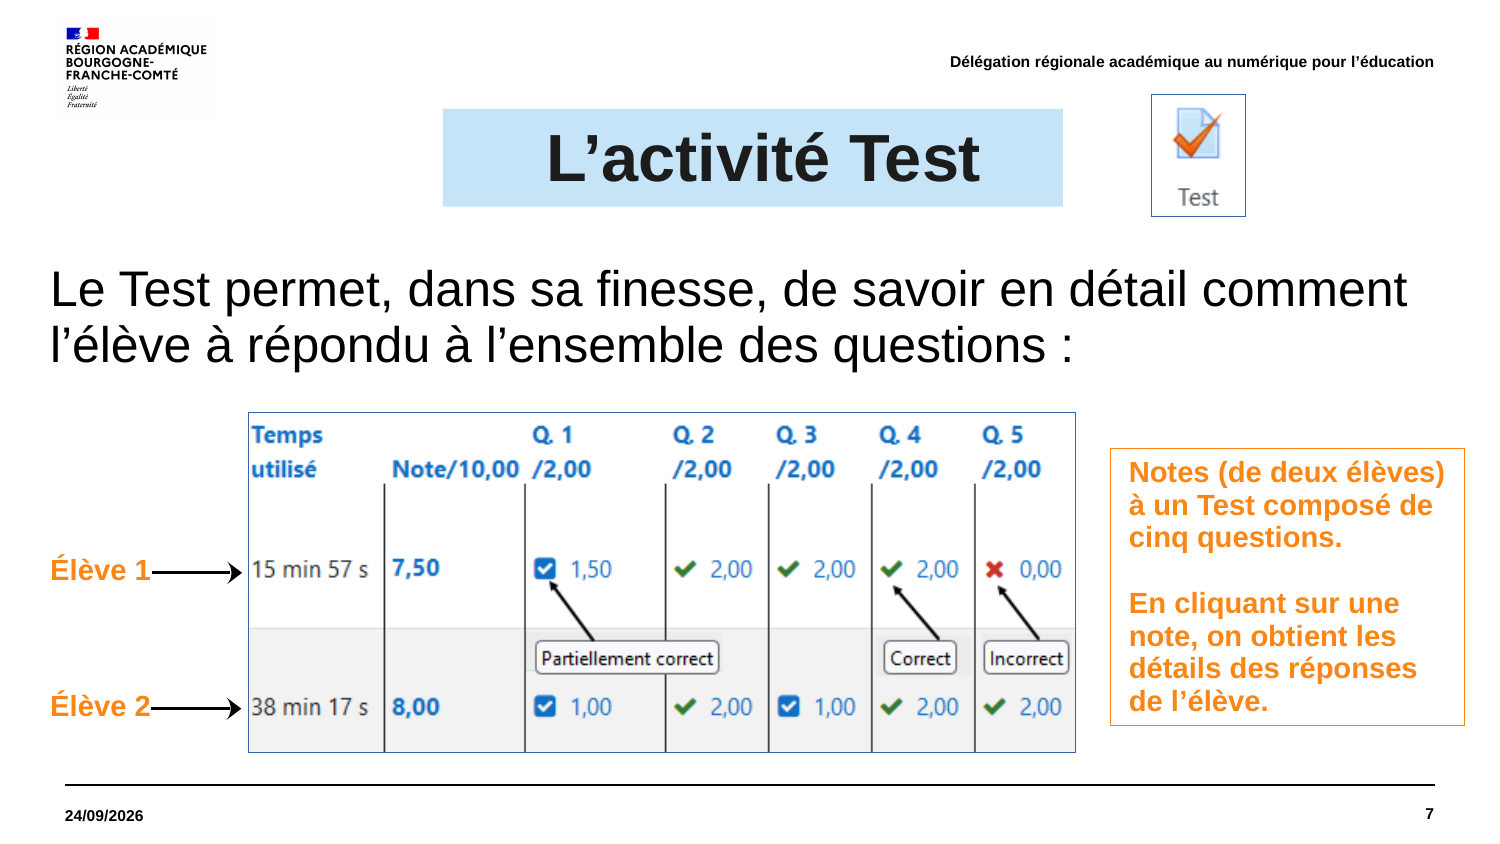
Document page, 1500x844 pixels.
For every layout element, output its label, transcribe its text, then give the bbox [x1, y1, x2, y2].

text_box Le Test permet, dans sa finesse, de savoir en détail comment l’élève à répondu à l’ensemble des questions : [35, 253, 1483, 771]
text_box Délégation régionale académique au numérique pour l’éducation [944, 32, 1435, 91]
text_box Élève 1 [35, 546, 184, 595]
picture [248, 412, 1076, 753]
text_box L’activité Test [442, 108, 1063, 207]
picture [55, 16, 218, 119]
text_box <numéro> [1213, 784, 1435, 843]
text_box Notes (de deux élèves) à un Test composé de cinq questions. En cliquant sur une note, on obtient les détails des réponses de l’élève. [1110, 448, 1465, 726]
picture [1151, 94, 1246, 217]
text_box Élève 2 [35, 682, 184, 730]
text_box 10/01/2023 [64, 787, 245, 843]
